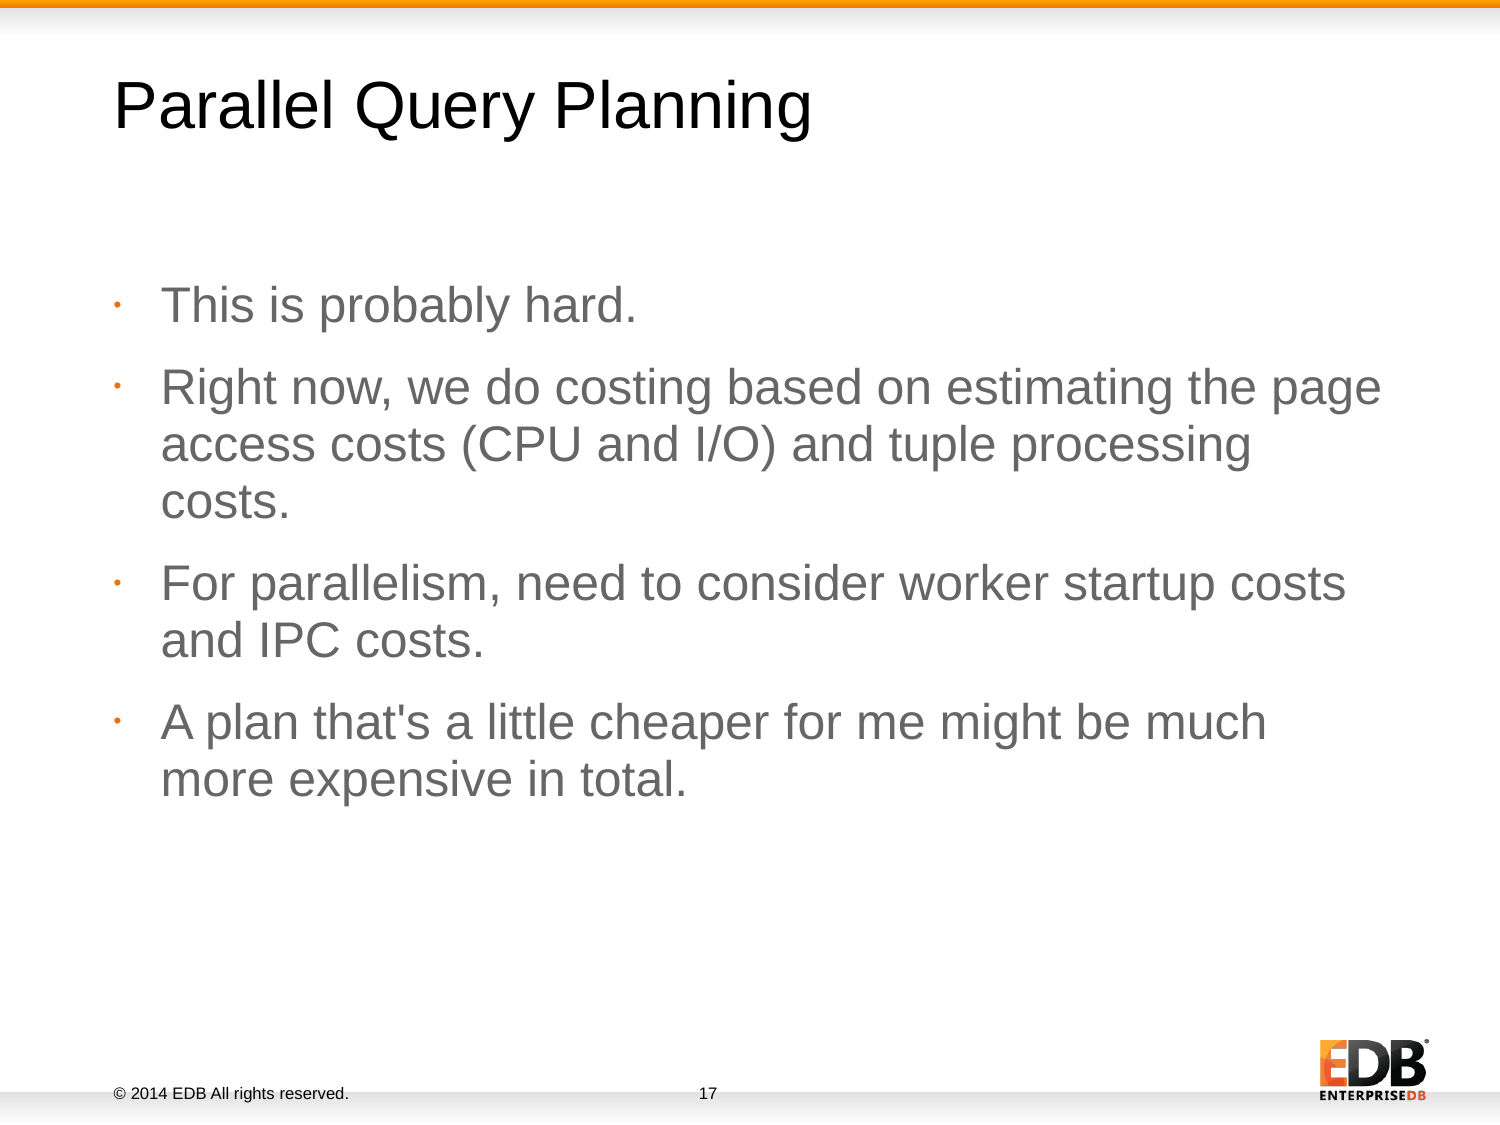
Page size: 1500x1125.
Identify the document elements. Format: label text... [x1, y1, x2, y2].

title Parallel Query Planning [98, 26, 1403, 188]
picture [1318, 1036, 1430, 1101]
list This is probably hard. Right now, we do costing based on estimating the page access costs (CPU and I/O) and tuple processing costs. For parallelism, need to consider worker startup costs and IPC costs. A plan that's a little cheaper for me might be much more expensive in total. [98, 270, 1403, 991]
